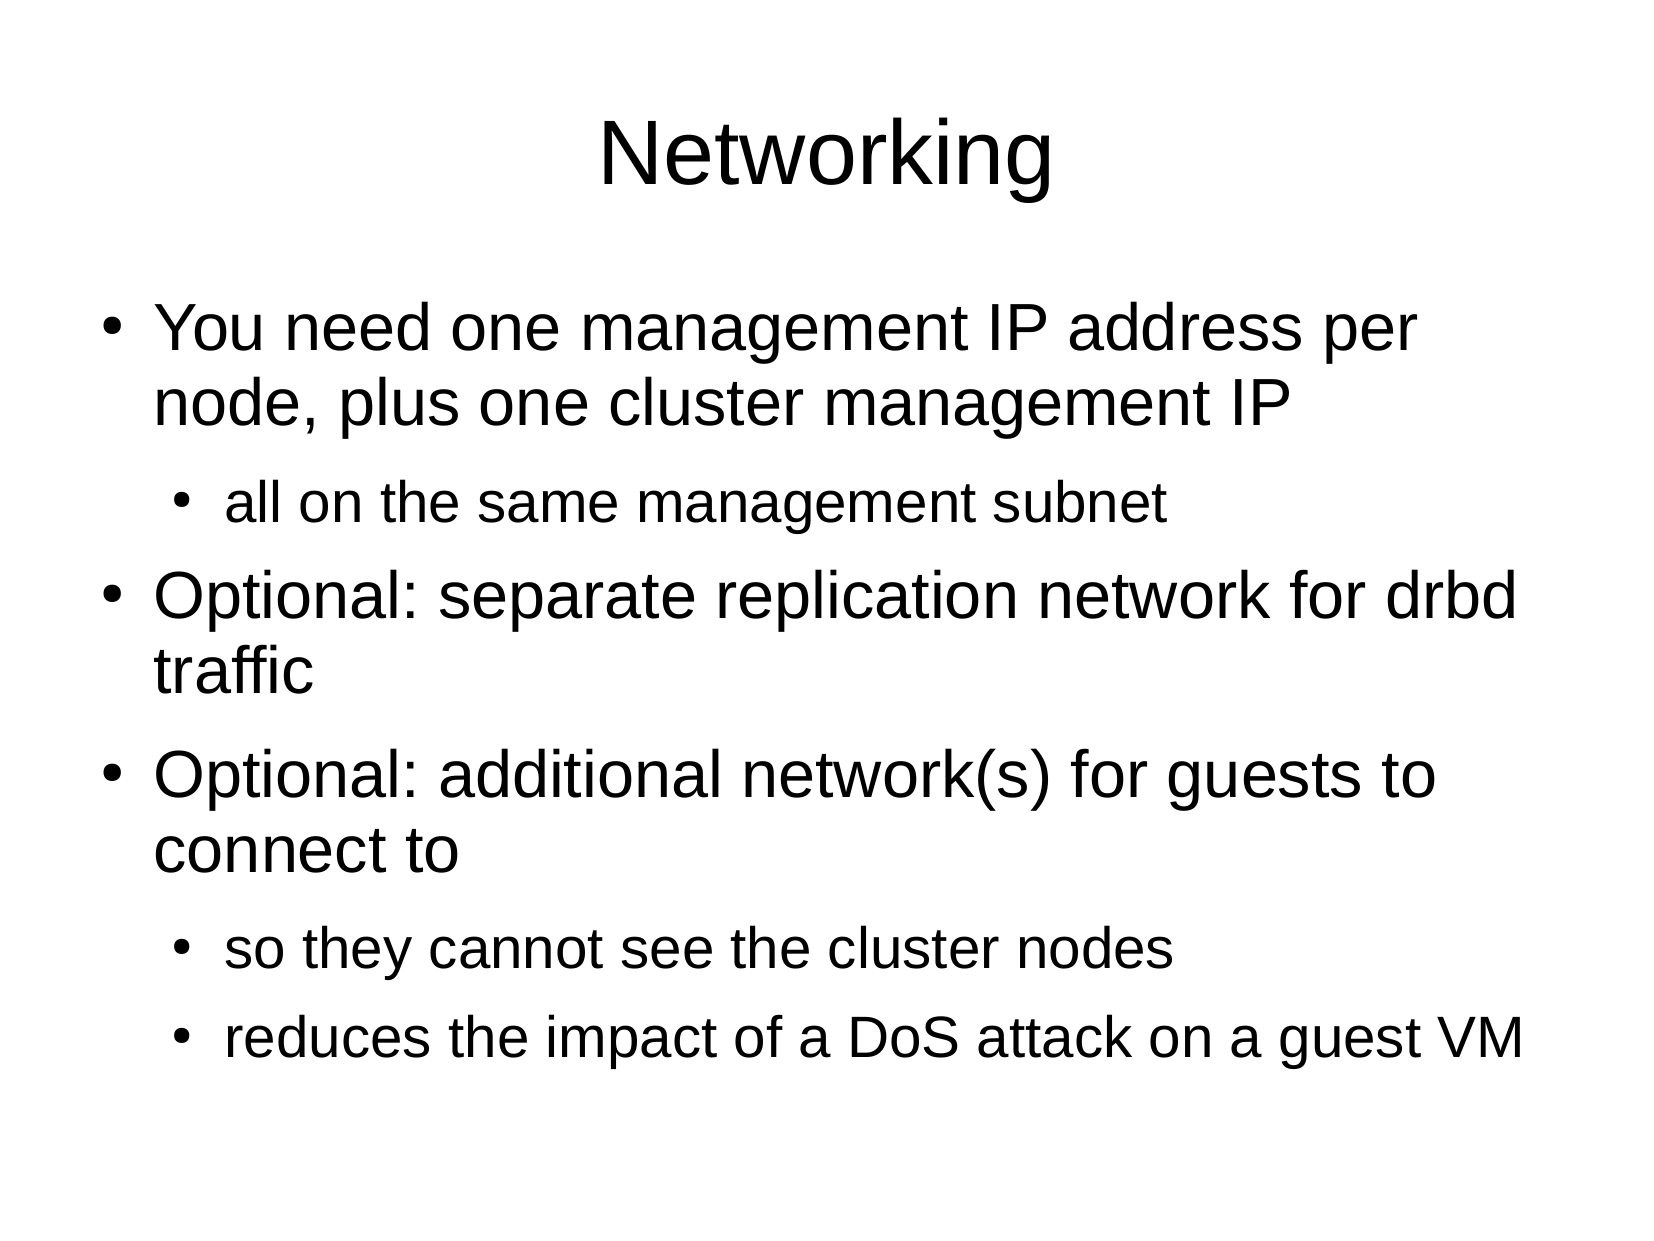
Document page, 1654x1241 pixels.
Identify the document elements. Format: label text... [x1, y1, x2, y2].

list You need one management IP address per node, plus one cluster management IP all on the same management subnet Optional: separate replication network for drbd traffic Optional: additional network(s) for guests to connect to so they cannot see the cluster nodes reduces the impact of a DoS attack on a guest VM [82, 290, 1571, 1171]
title Networking [82, 49, 1571, 257]
